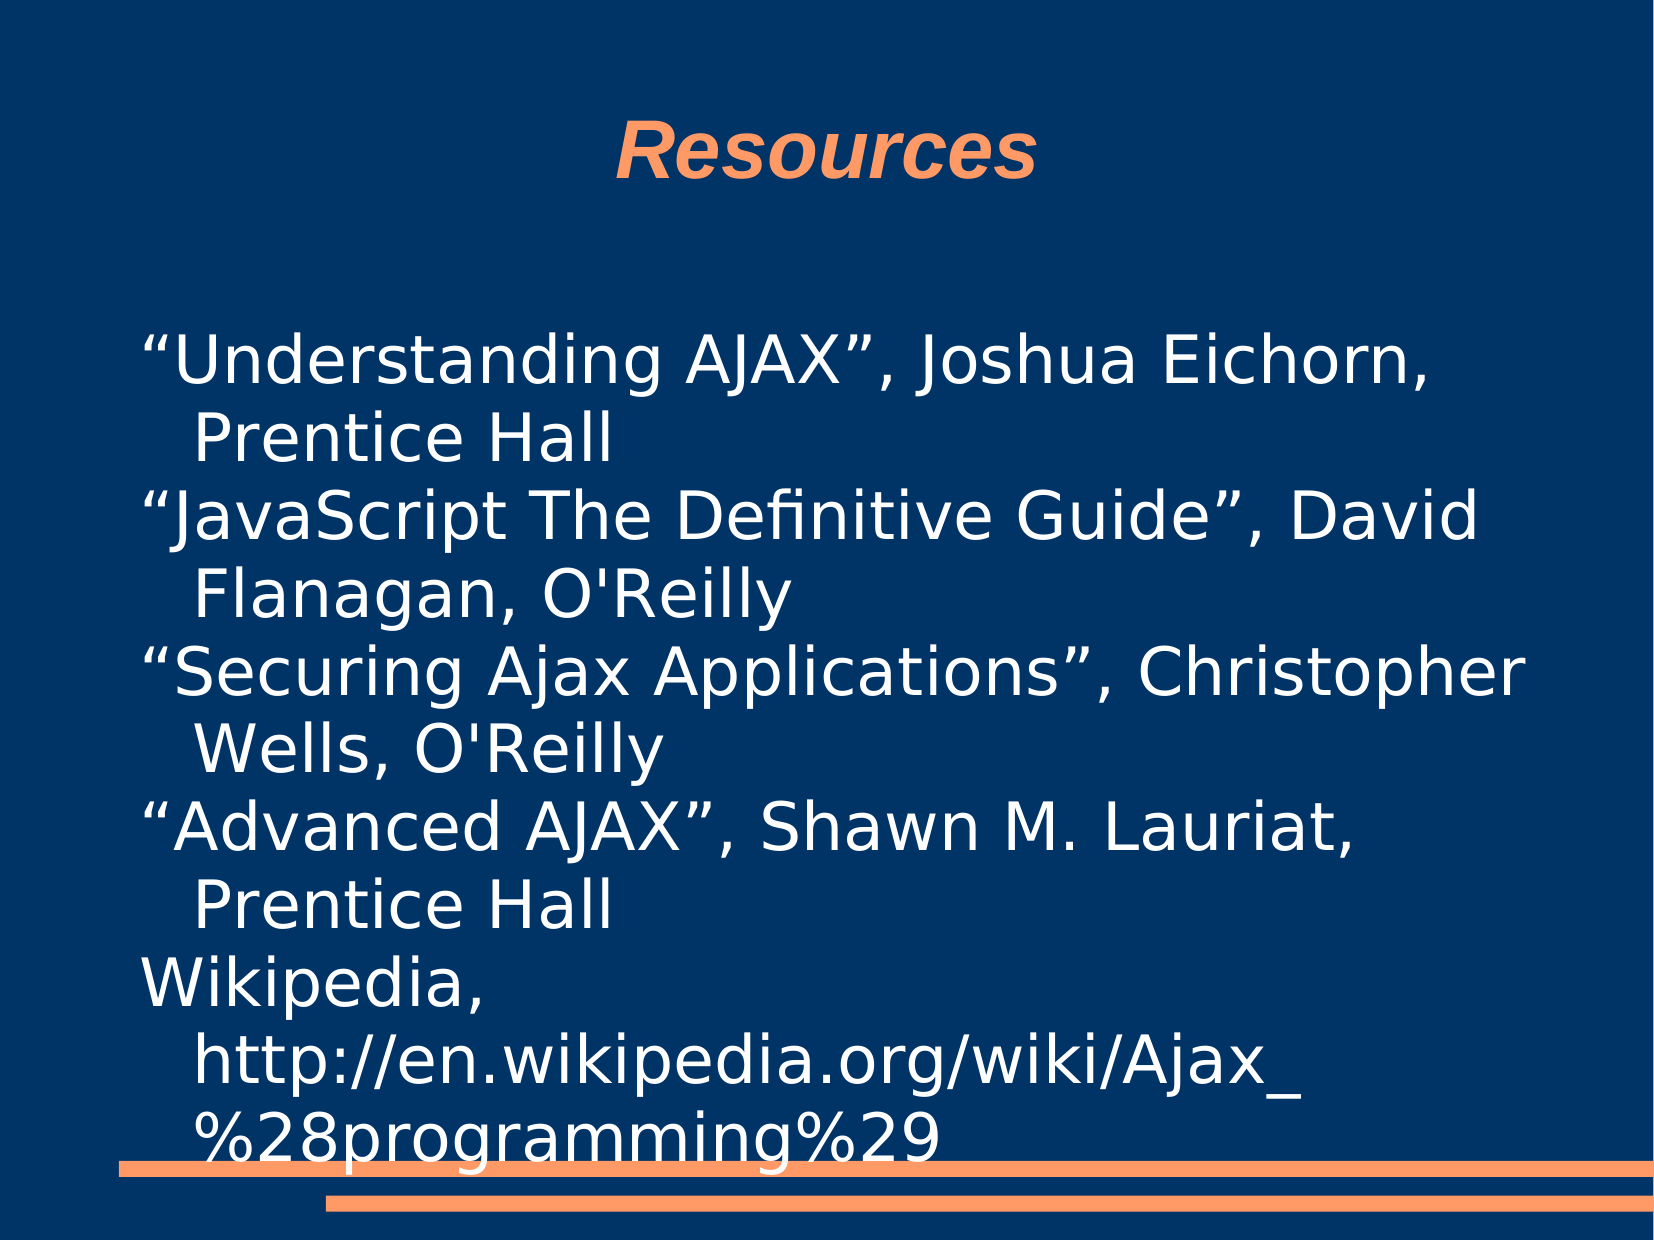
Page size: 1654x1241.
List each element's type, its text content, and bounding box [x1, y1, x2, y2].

title Resources [121, 46, 1534, 254]
list “Understanding AJAX”, Joshua Eichorn, Prentice Hall “JavaScript The Definitive Guide”, David Flanagan, O'Reilly “Securing Ajax Applications”, Christopher Wells, O'Reilly “Advanced AJAX”, Shawn M. Lauriat, Prentice Hall Wikipedia, http://en.wikipedia.org/wiki/Ajax_%28programming%29 [121, 322, 1561, 1178]
